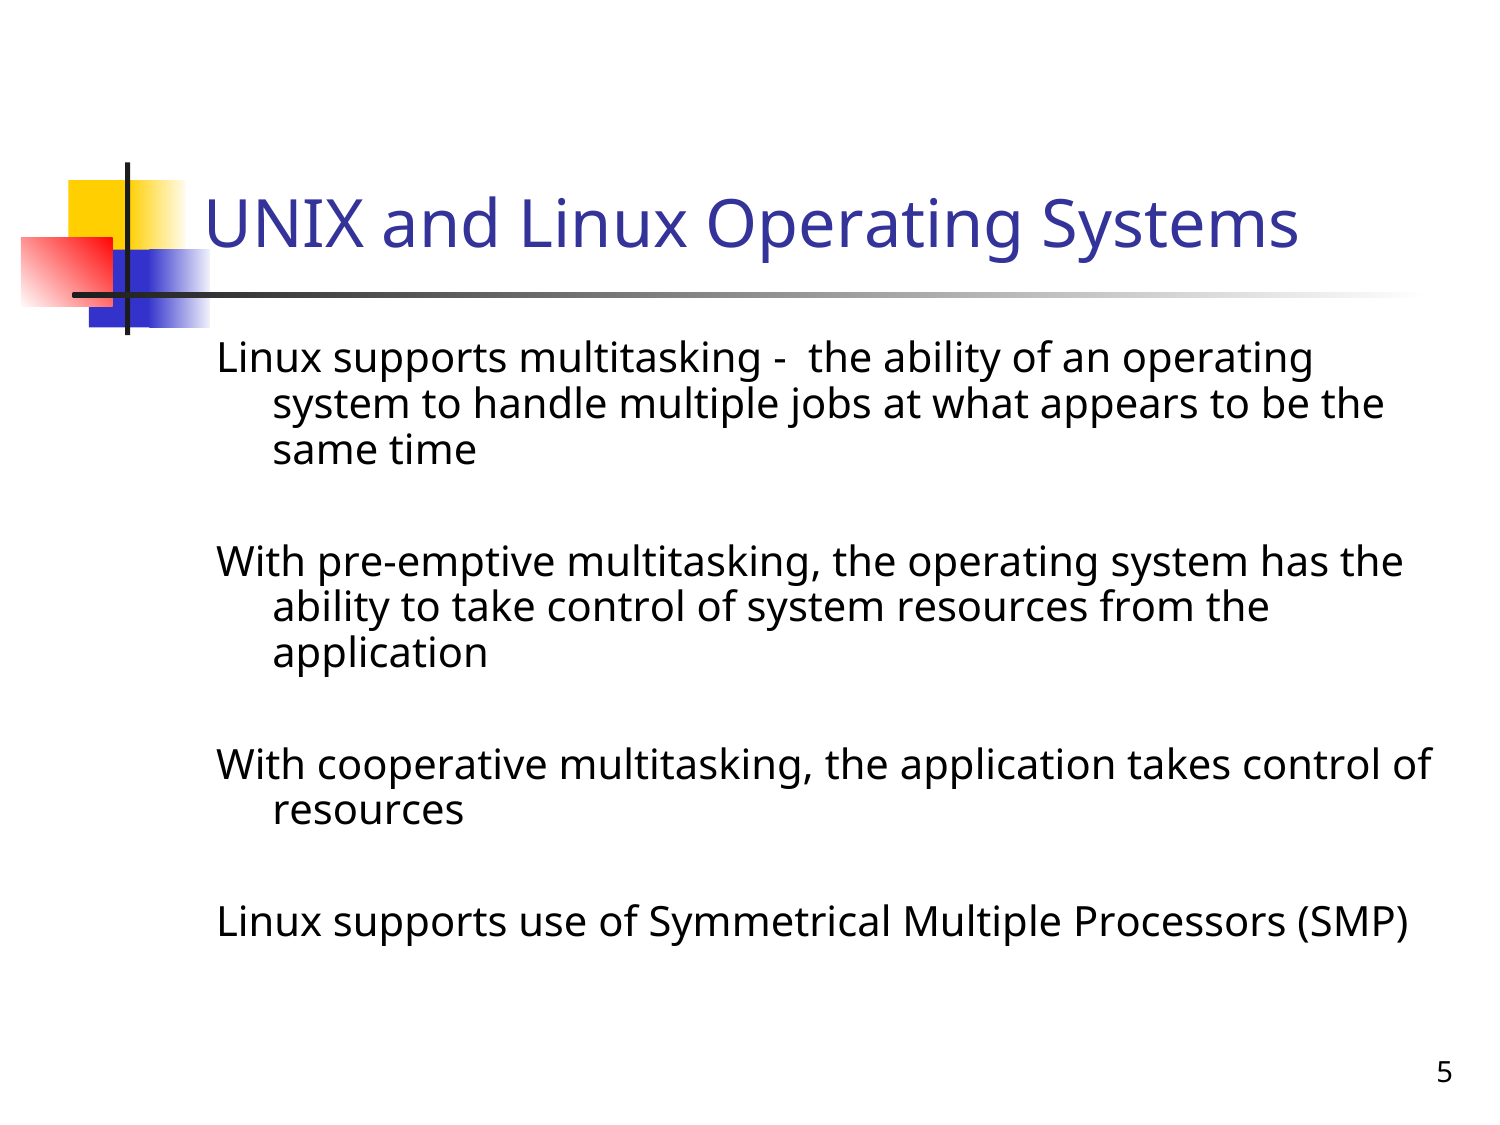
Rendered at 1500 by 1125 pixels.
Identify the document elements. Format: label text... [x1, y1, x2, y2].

list Linux supports multitasking - the ability of an operating system to handle multiple jobs at what appears to be the same time With pre-emptive multitasking, the operating system has the ability to take control of system resources from the application With cooperative multitasking, the application takes control of resources Linux supports use of Symmetrical Multiple Processors (SMP) [201, 328, 1477, 1004]
title UNIX and Linux Operating Systems [188, 35, 1468, 276]
